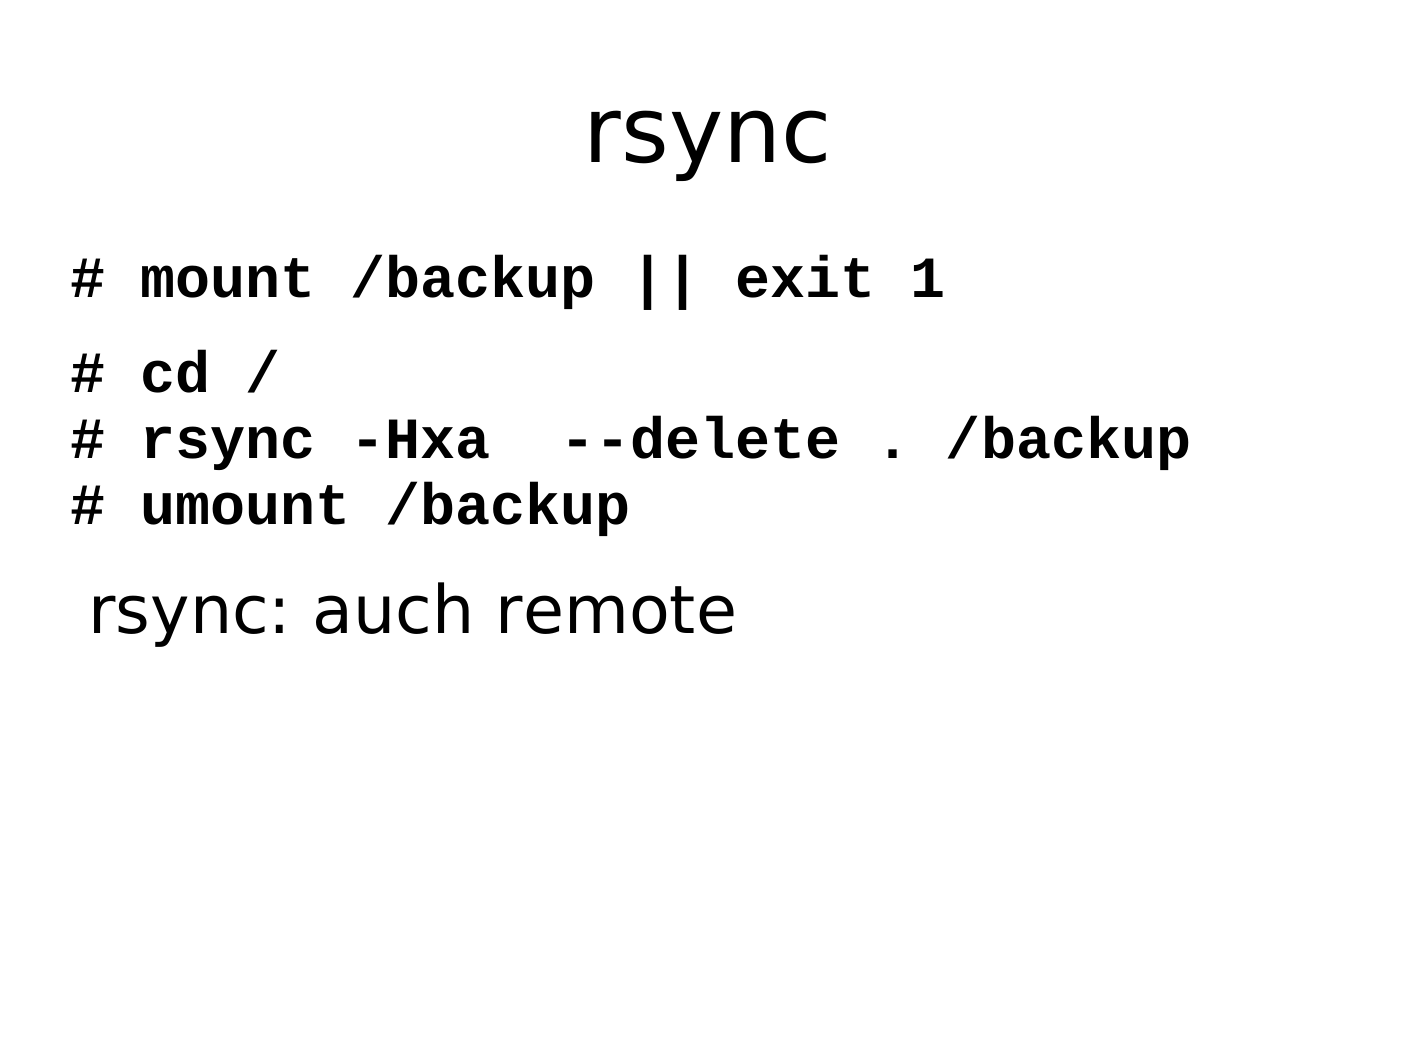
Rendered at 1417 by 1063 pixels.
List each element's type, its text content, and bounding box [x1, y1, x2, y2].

title rsync [70, 49, 1346, 213]
list # mount /backup || exit 1 # cd / # rsync -Hxa --delete . /backup # umount /backup rsync: auch remote [70, 248, 1346, 936]
